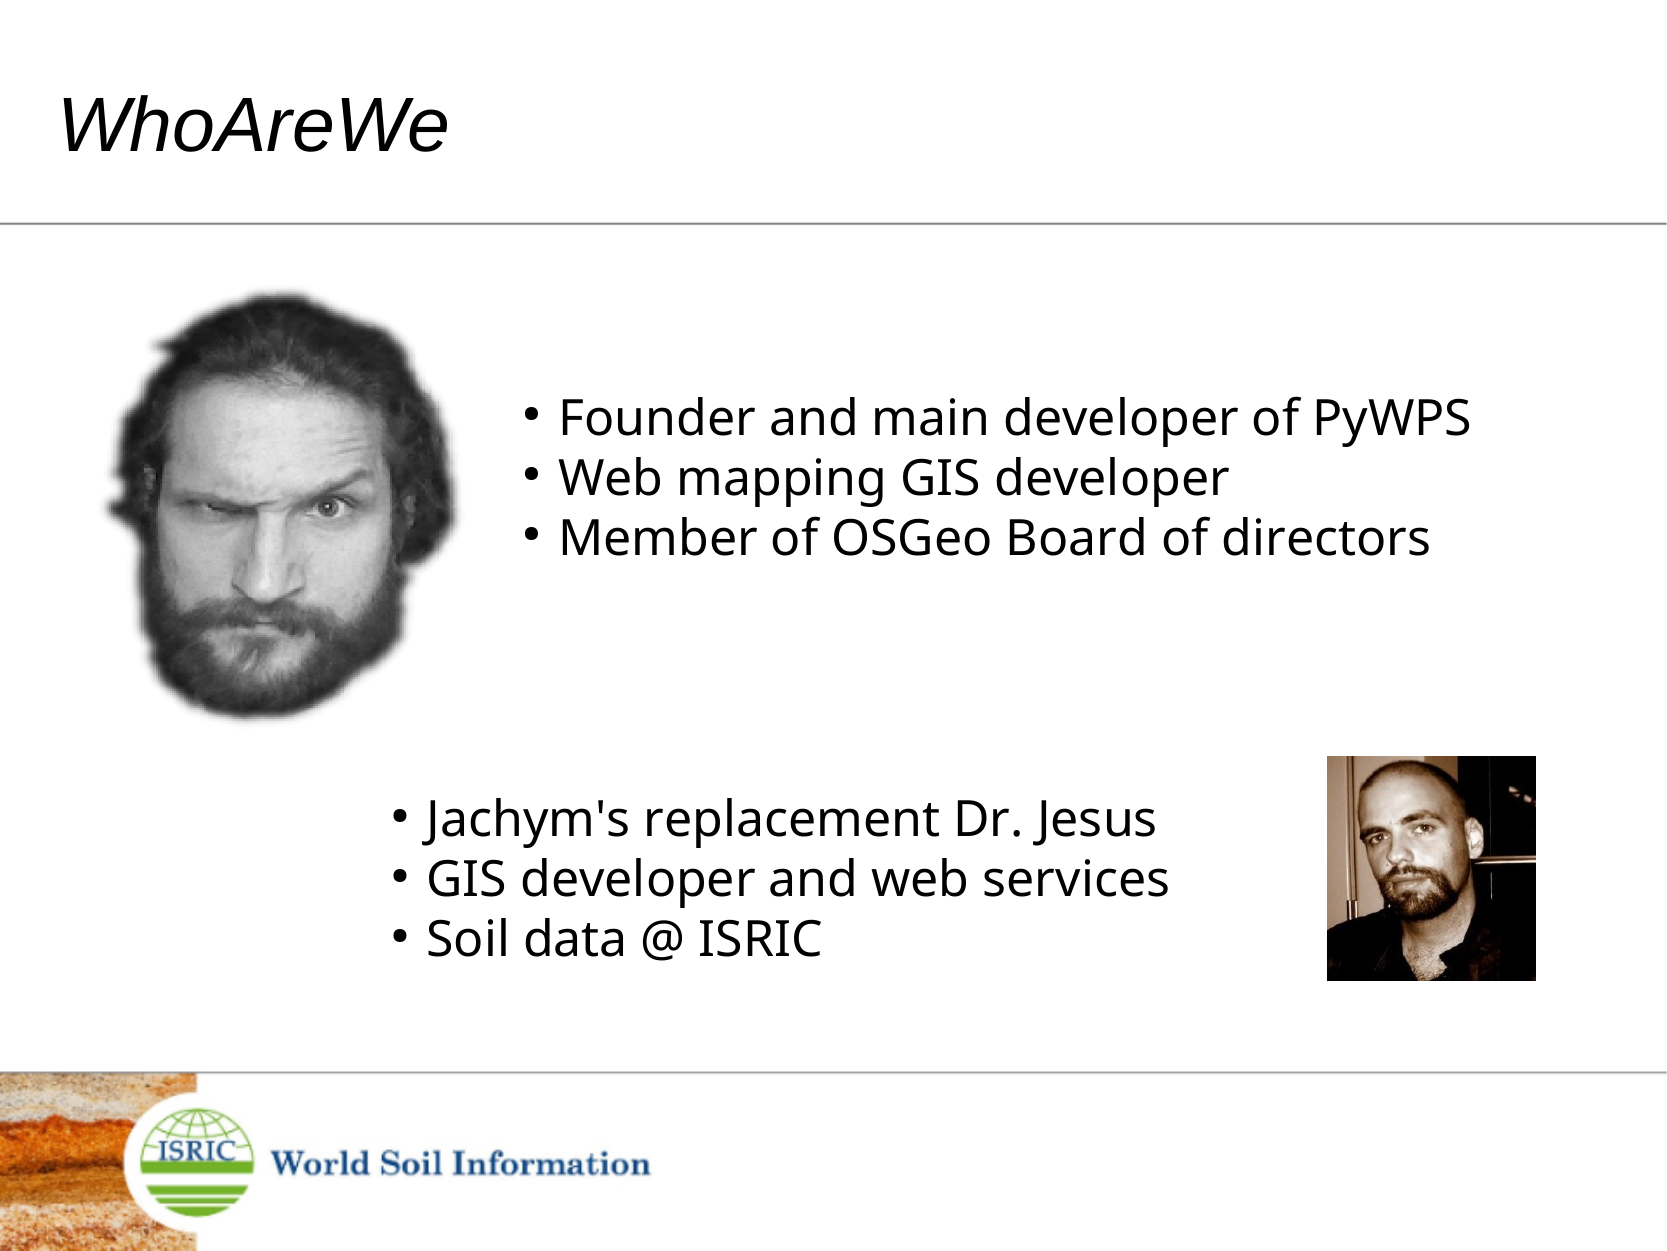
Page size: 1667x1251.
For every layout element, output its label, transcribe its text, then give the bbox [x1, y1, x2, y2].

picture [0, 0, 1667, 1251]
text_box Jachym's replacement Dr. Jesus GIS developer and web services Soil data @ ISRIC [376, 779, 1264, 1095]
title WhoAreWe [57, 33, 1454, 217]
text_box Founder and main developer of PyWPS Web mapping GIS developer Member of OSGeo Board of directors [507, 377, 1620, 633]
